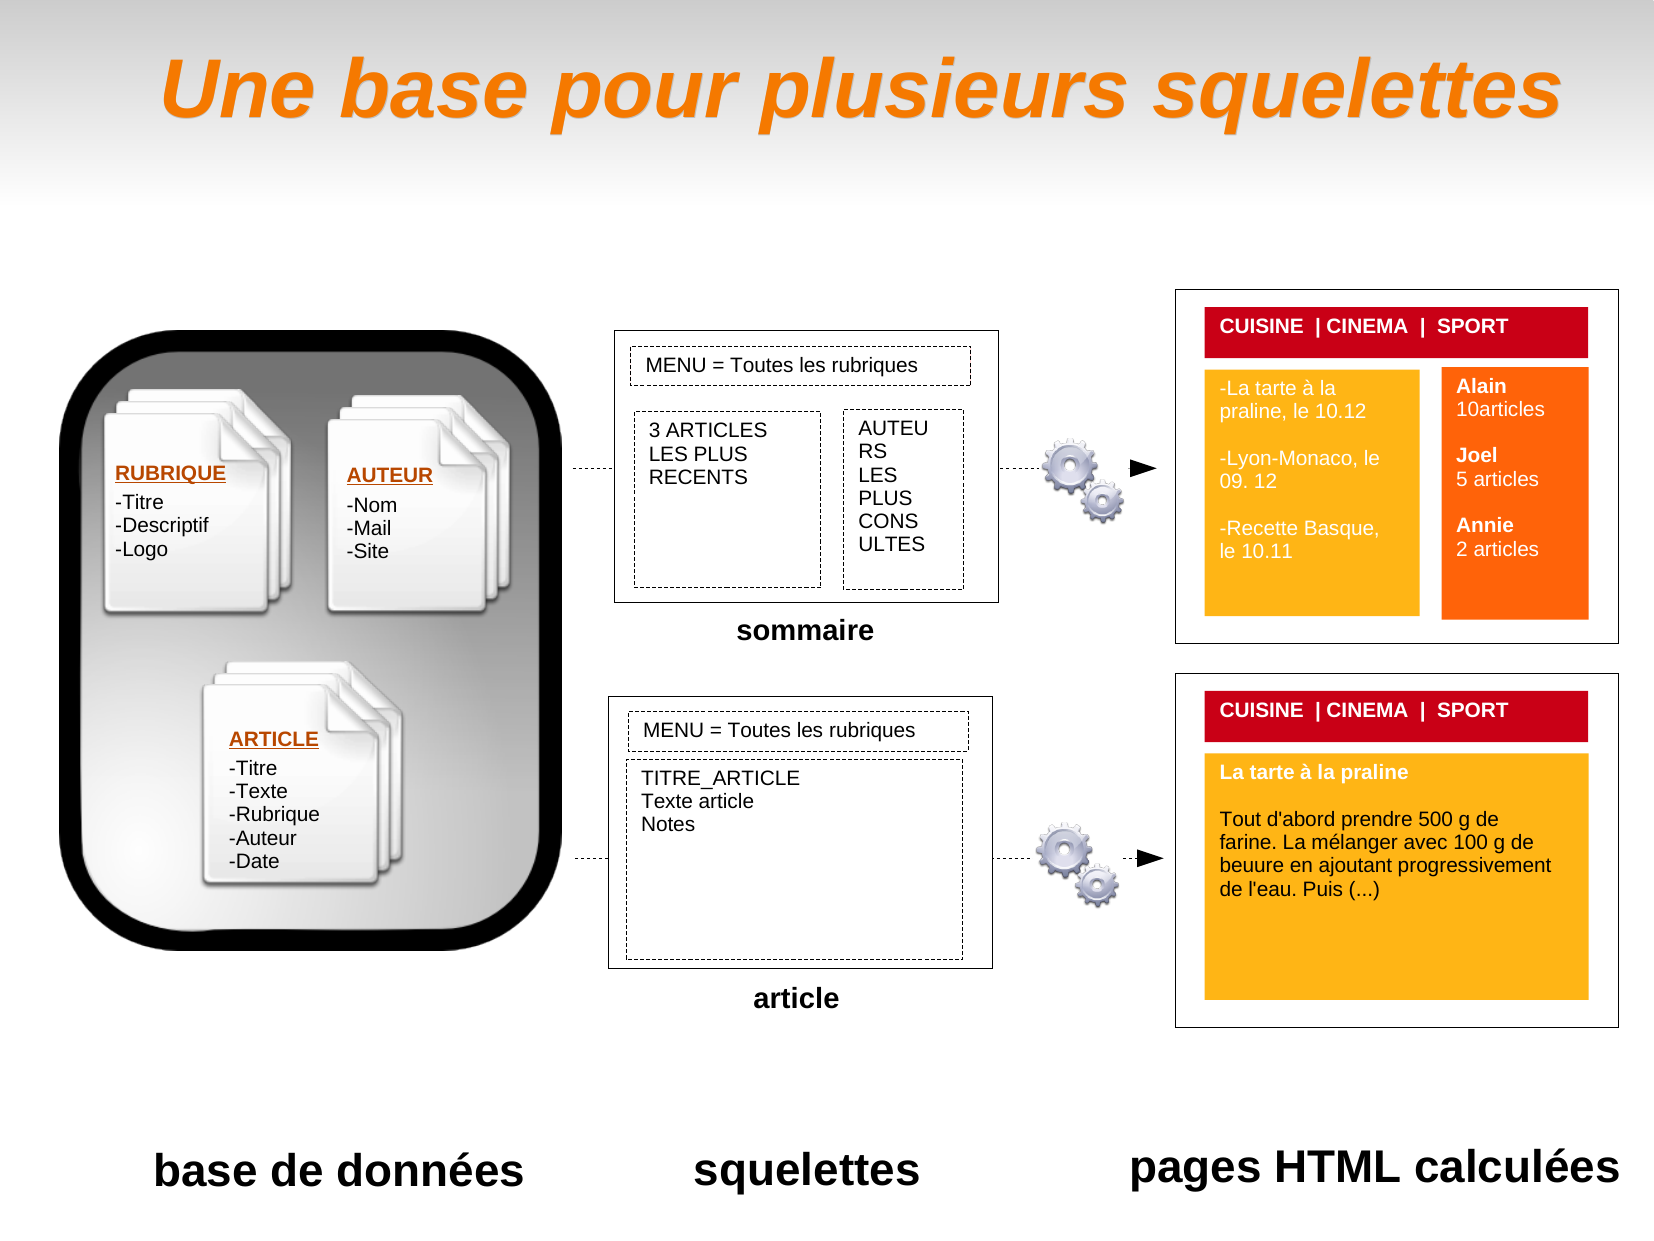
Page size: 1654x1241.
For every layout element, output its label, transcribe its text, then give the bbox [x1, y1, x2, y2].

text_box [608, 696, 993, 969]
text_box CUISINE | CINEMA | SPORT [1204, 690, 1589, 743]
text_box squelettes [679, 1136, 954, 1208]
text_box 3 ARTICLES LES PLUS RECENTS [634, 411, 821, 588]
text_box sommaire [721, 606, 916, 655]
text_box [1175, 673, 1619, 1028]
text_box MENU = Toutes les rubriques [630, 346, 971, 386]
picture [1039, 436, 1128, 526]
text_box CUISINE | CINEMA | SPORT [1204, 307, 1589, 359]
text_box Alain 10articles Joel 5 articles Annie 2 articles [1441, 367, 1589, 620]
text_box pages HTML calculées [1114, 1133, 1654, 1205]
text_box [614, 330, 999, 603]
text_box -La tarte à la praline, le 10.12 -Lyon-Monaco, le 09. 12 -Recette Basque, le 10.11 [1204, 369, 1420, 617]
text_box La tarte à la praline Tout d'abord prendre 500 g de farine. La mélanger avec 100 g de beuure en ajoutant progressivement de l'eau. Puis (...) [1204, 753, 1589, 1000]
text_box MENU = Toutes les rubriques [628, 711, 969, 752]
title Une base pour plusieurs squelettes [88, 0, 1654, 178]
text_box [1175, 289, 1619, 644]
text_box base de données [138, 1137, 593, 1208]
text_box article [738, 974, 882, 1022]
picture [1033, 820, 1123, 910]
picture [59, 330, 562, 951]
text_box TITRE_ARTICLE Texte article Notes [626, 759, 963, 960]
text_box AUTEURS LES PLUS CONSULTES [843, 409, 964, 590]
